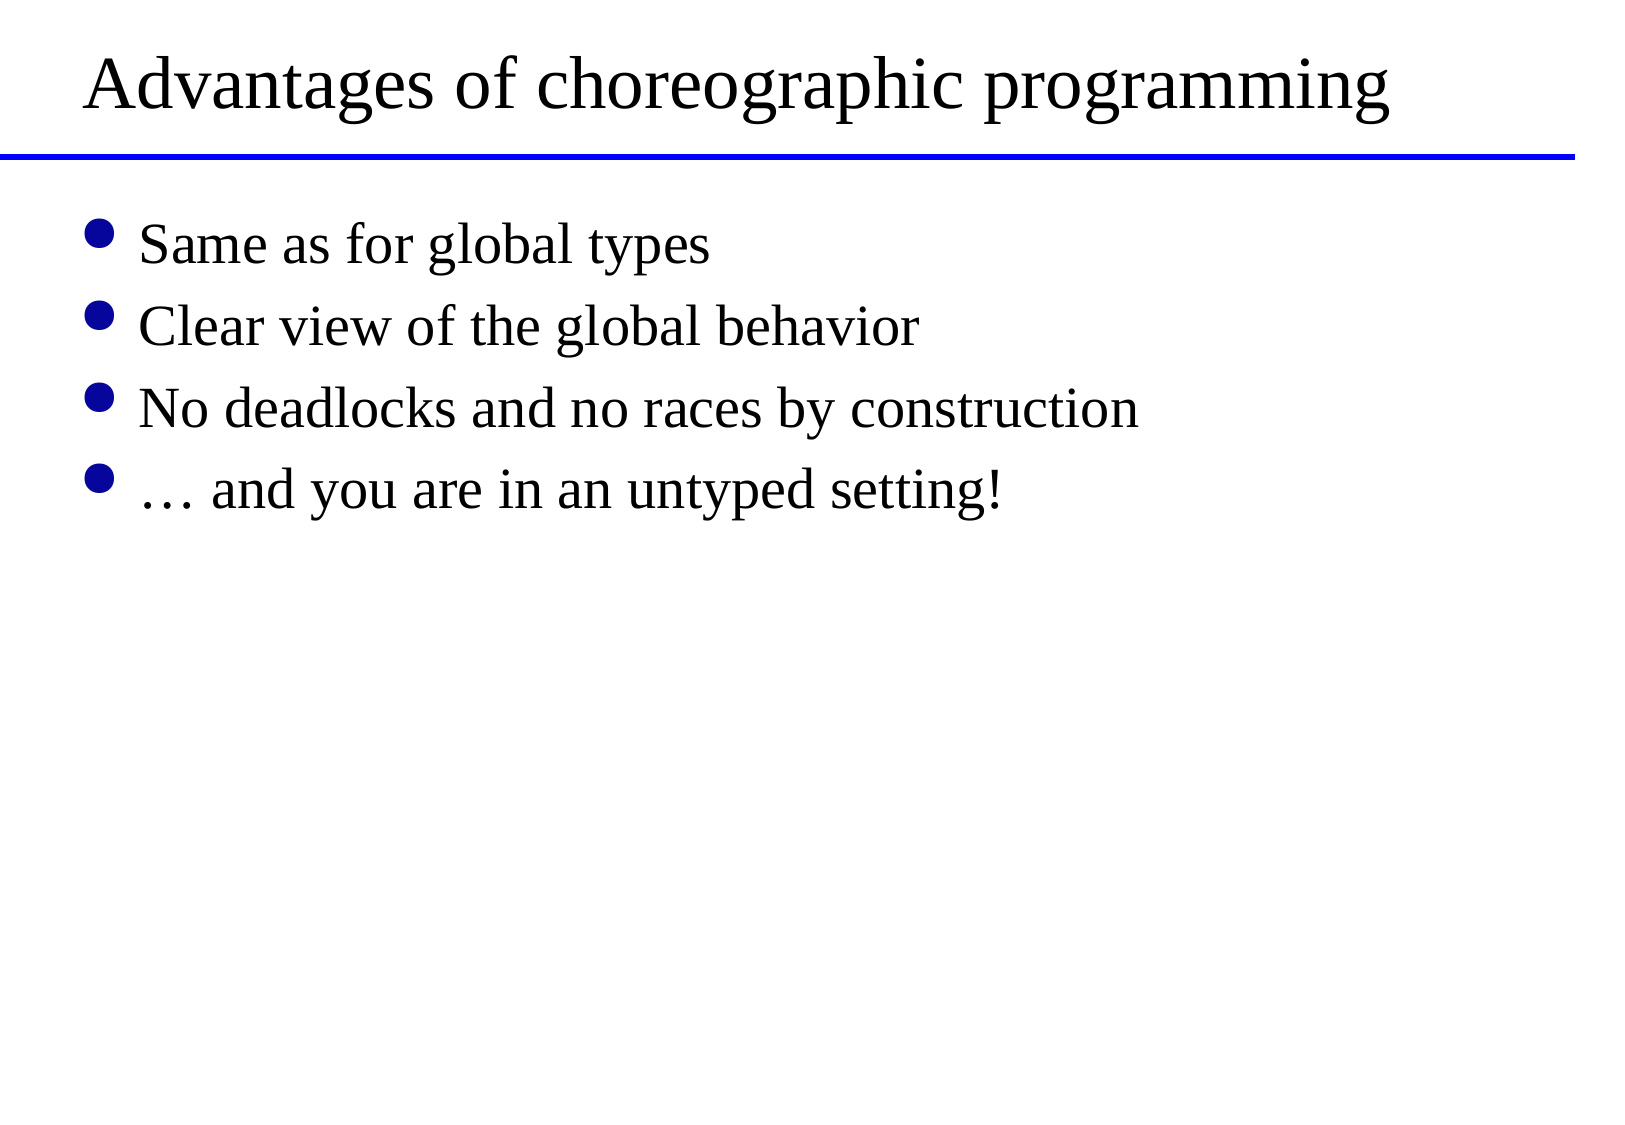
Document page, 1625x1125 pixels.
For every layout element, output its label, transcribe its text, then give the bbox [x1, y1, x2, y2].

list Same as for global types Clear view of the global behavior No deadlocks and no races by construction … and you are in an untyped setting! [67, 198, 1546, 1061]
title Advantages of choreographic programming [67, 27, 1544, 131]
